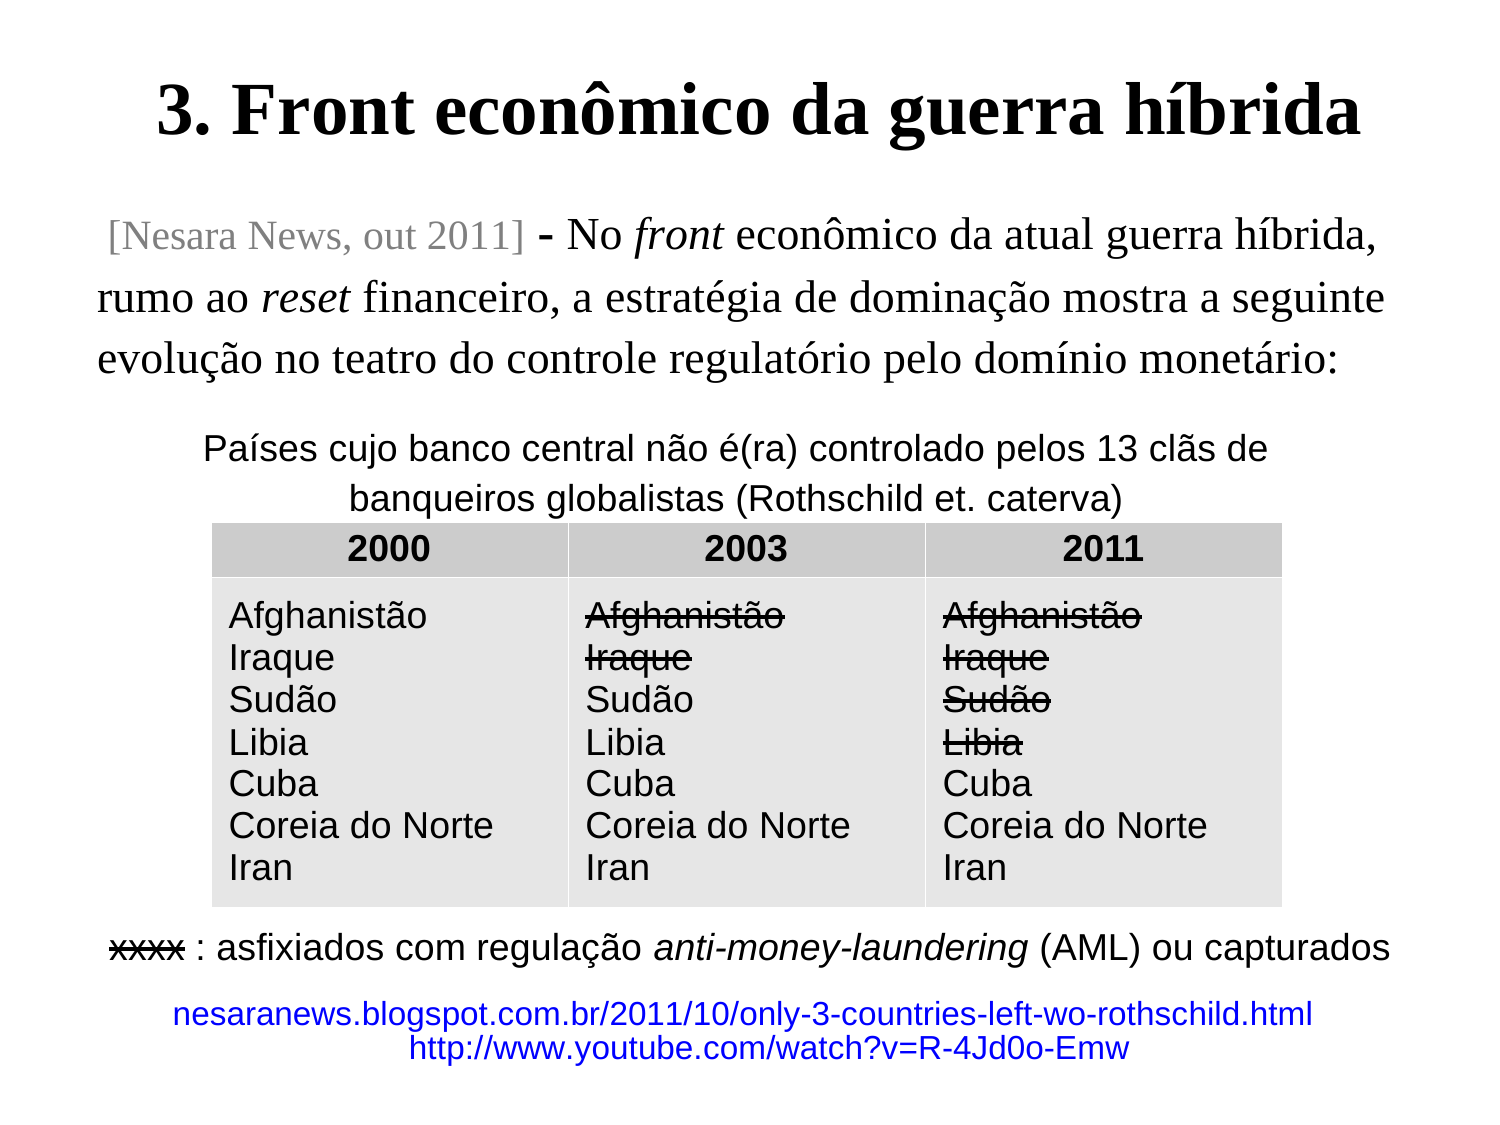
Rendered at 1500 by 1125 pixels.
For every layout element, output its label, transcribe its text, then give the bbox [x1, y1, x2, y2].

text_box nesaranews.blogspot.com.br/2011/10/only-3-countries-left-wo-rothschild.html http://www.youtube.com/watch?v=R-4Jd0o-Emw [25, 998, 1470, 1082]
table_header 2000 [212, 523, 568, 577]
text_box [Nesara News, out 2011] - No front econômico da atual guerra híbrida, rumo ao reset financeiro, a estratégia de dominação mostra a seguinte evolução no teatro do controle regulatório pelo domínio monetário: Países cujo banco central não é(ra) controlado pelos 13 clãs de banqueiros globalistas (Rothschild et. caterva) [82, 186, 1413, 533]
table_header 2003 [569, 523, 925, 577]
title 3. Front econômico da guerra híbrida [81, 33, 1438, 184]
table_cell Afghanistão Iraque Sudão Libia Cuba Coreia do Norte Iran [569, 578, 925, 907]
table_cell Afghanistão Iraque Sudão Libia Cuba Coreia do Norte Iran [212, 578, 568, 907]
table_header 2011 [926, 523, 1282, 577]
table_cell Afghanistão Iraque Sudão Libia Cuba Coreia do Norte Iran [926, 578, 1282, 907]
text_box xxxx : asfixiados com regulação anti-money-laundering (AML) ou capturados [109, 917, 1392, 969]
